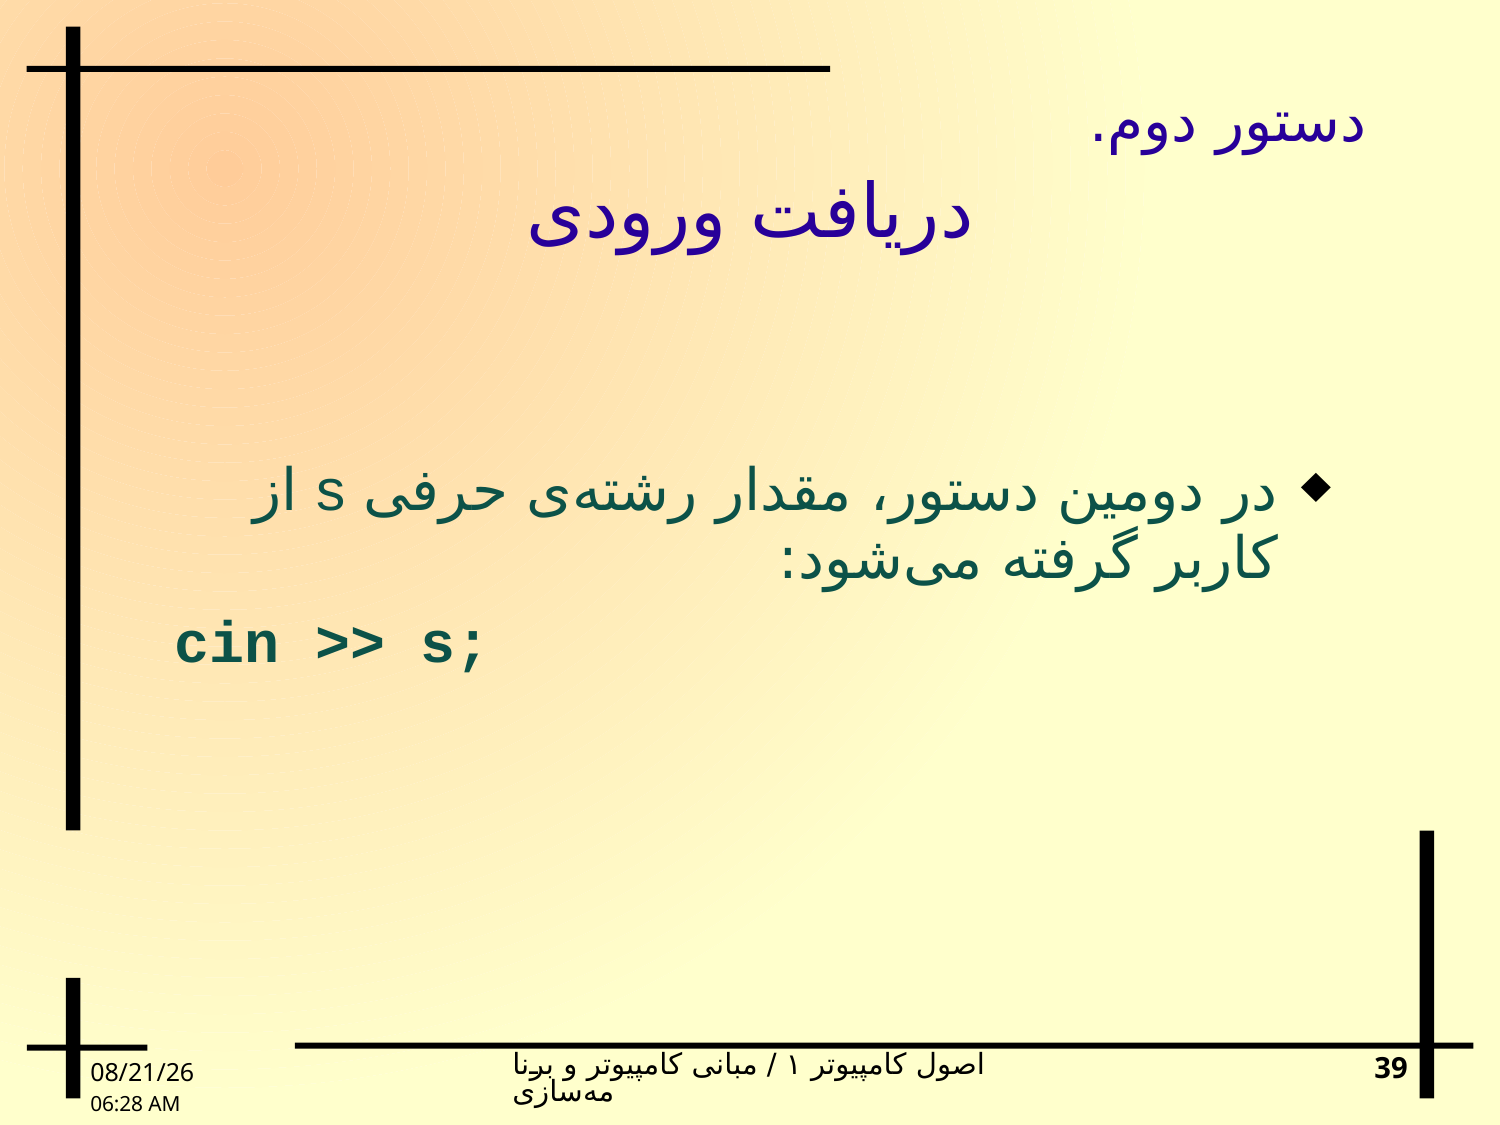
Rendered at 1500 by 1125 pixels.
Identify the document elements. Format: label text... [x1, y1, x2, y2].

list در دومین دستور، مقدار رشته‌ی حرفی s از کاربر گرفته می‌شود: cin >> s; [122, 456, 1403, 770]
title دستور دوم. [201, 73, 1367, 150]
title دریافت ورودی [109, 150, 1391, 274]
